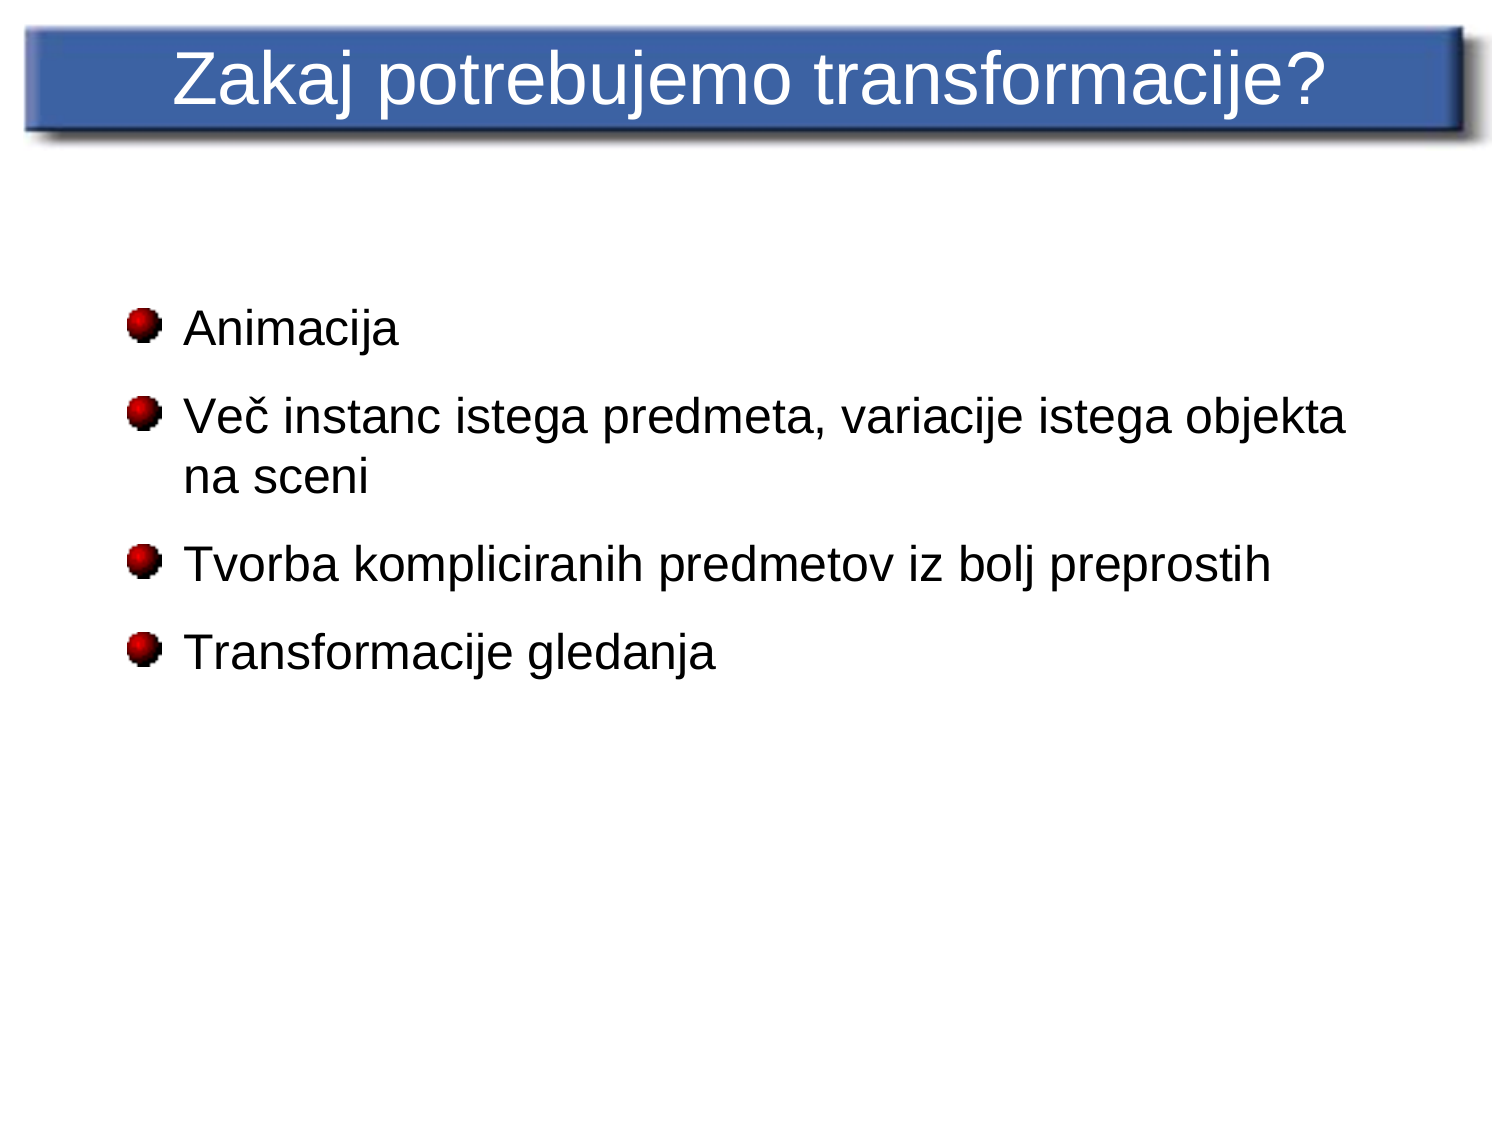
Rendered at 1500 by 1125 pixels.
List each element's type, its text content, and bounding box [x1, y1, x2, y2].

picture [127, 544, 162, 579]
picture [127, 308, 162, 343]
text_box Zakaj potrebujemo transformacije? [112, 0, 1388, 127]
picture [127, 632, 162, 667]
text_box Animacija Več instanc istega predmeta, variacije istega objekta na sceni Tvorba kompliciranih predmetov iz bolj preprostih Transformacije gledanja [112, 287, 1388, 976]
picture [127, 396, 162, 431]
picture [23, 23, 1492, 151]
